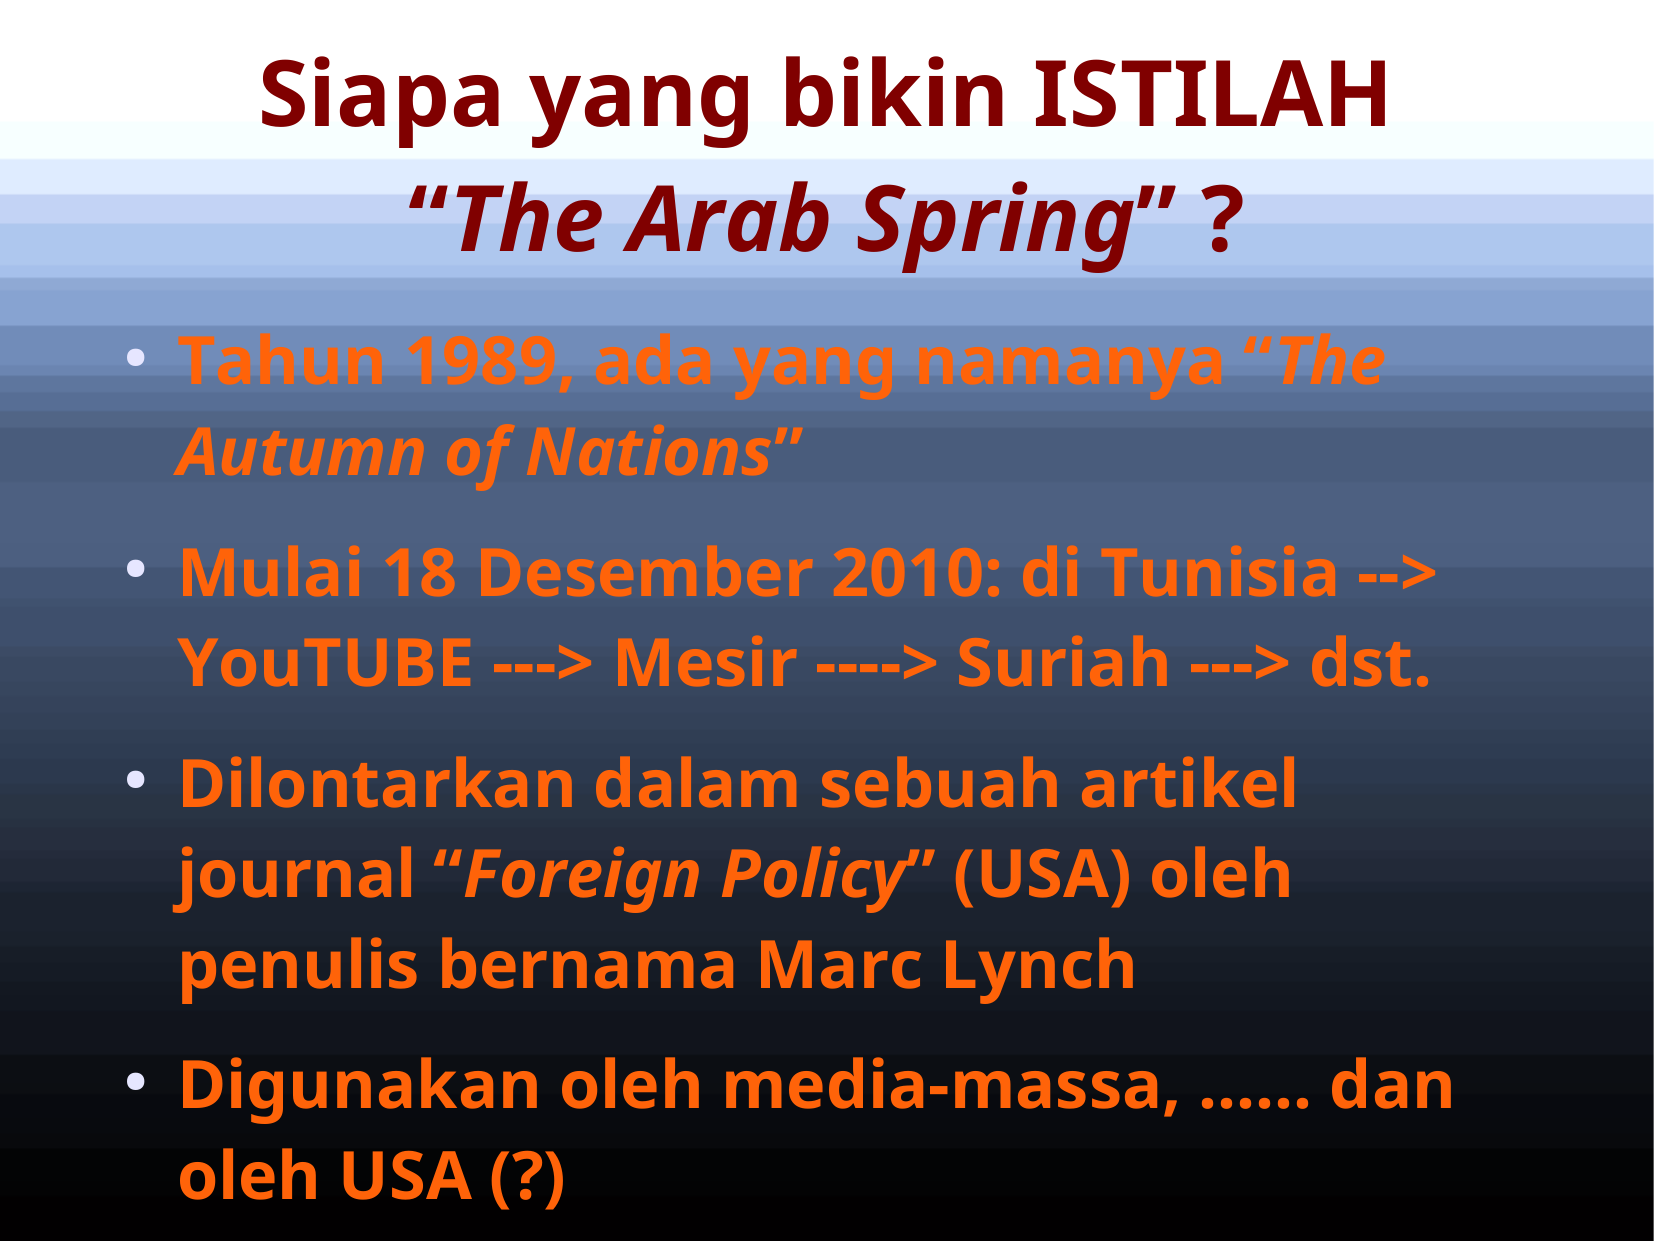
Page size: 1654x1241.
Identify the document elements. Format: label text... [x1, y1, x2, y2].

list Tahun 1989, ada yang namanya “The Autumn of Nations” Mulai 18 Desember 2010: di Tunisia --> YouTUBE ---> Mesir ----> Suriah ---> dst. Dilontarkan dalam sebuah artikel journal “Foreign Policy” (USA) oleh penulis bernama Marc Lynch Digunakan oleh media-massa, ...... dan oleh USA (?) [106, 313, 1530, 1076]
picture [0, 0, 1654, 1241]
title Siapa yang bikin ISTILAH “The Arab Spring” ? [82, 49, 1571, 257]
